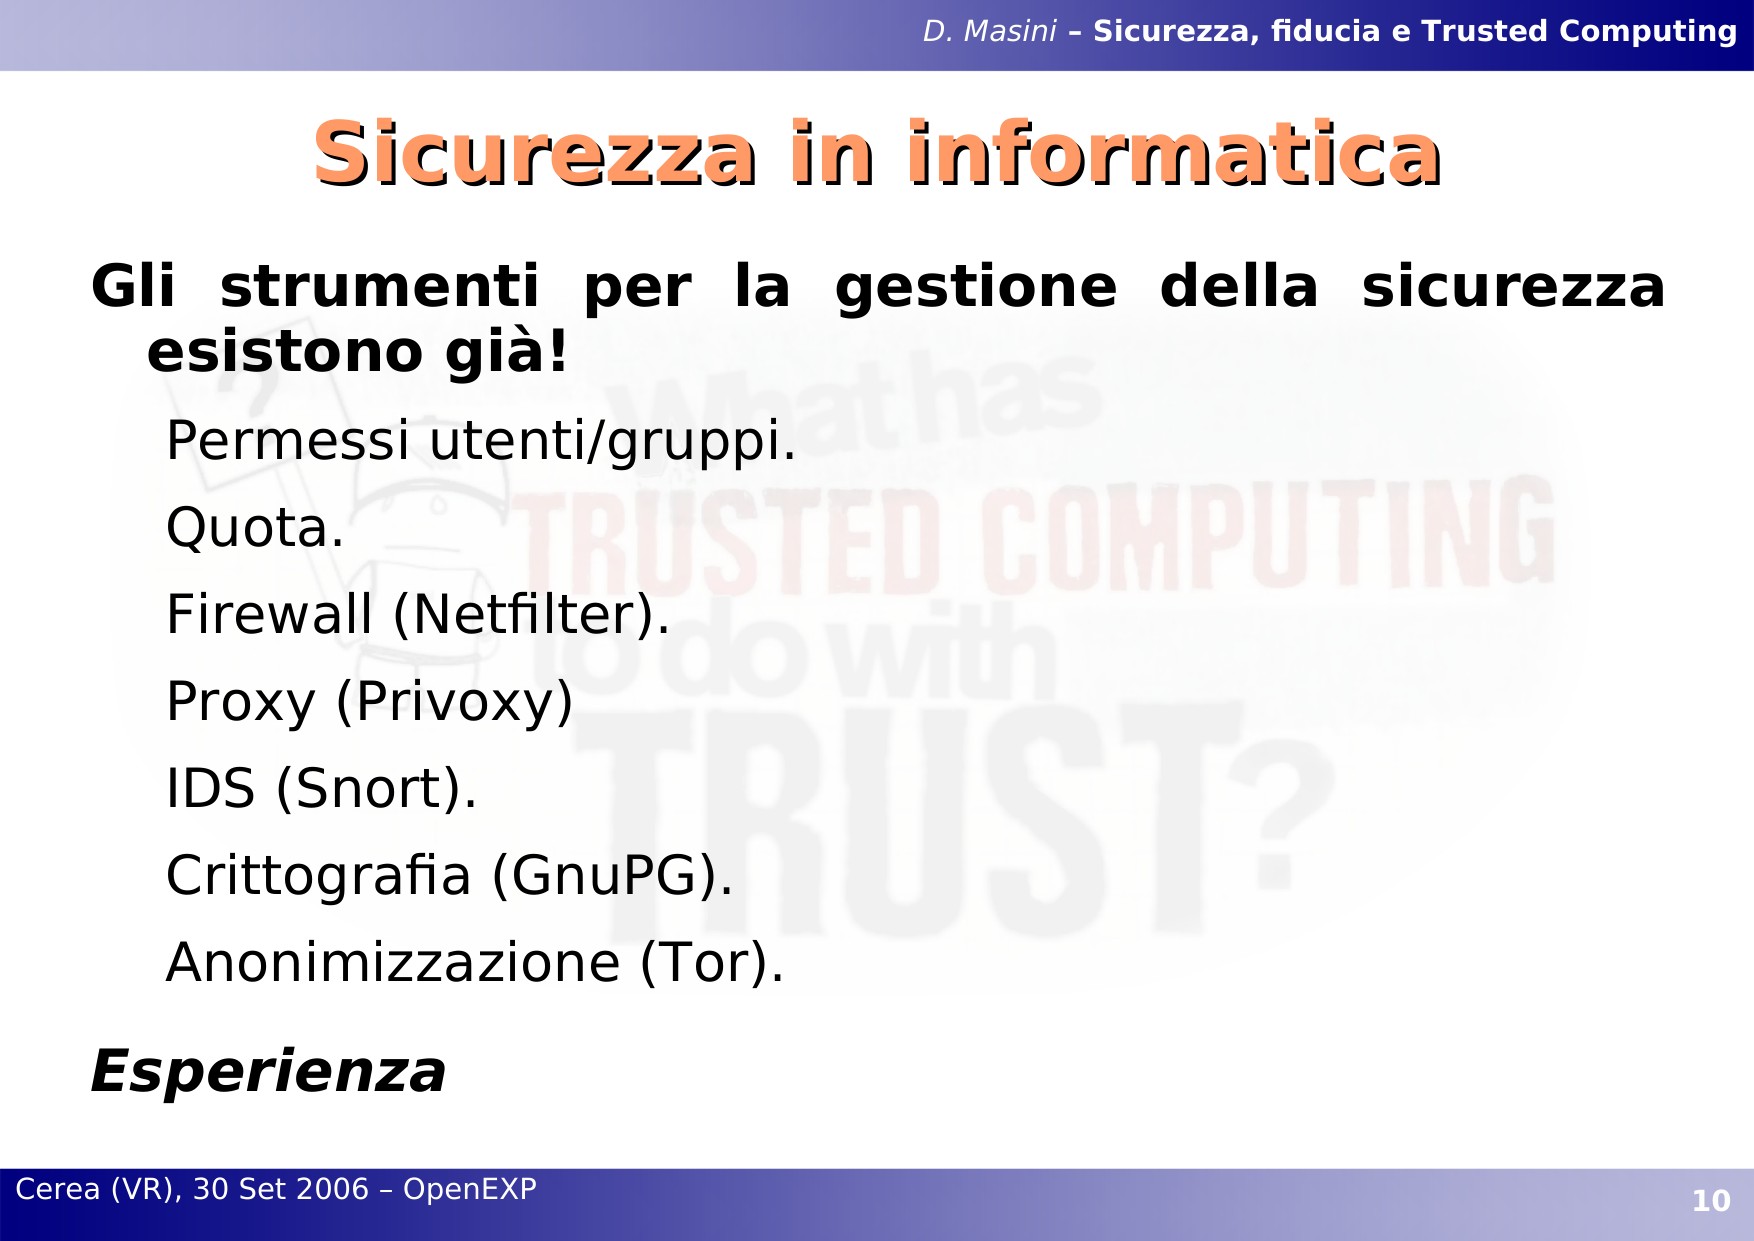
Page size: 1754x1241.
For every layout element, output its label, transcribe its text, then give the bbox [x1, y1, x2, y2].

text_box <numero> [1641, 1185, 1732, 1223]
text_box Cerea (VR), 30 Set 2006 – OpenEXP [0, 1175, 1314, 1234]
title Sicurezza in informatica [87, 49, 1667, 257]
picture [0, 0, 1754, 1241]
list Gli strumenti per la gestione della sicurezza esistono già! Permessi utenti/gruppi. Quota. Firewall (Netfilter). Proxy (Privoxy) IDS (Snort). Crittografia (GnuPG). Anonimizzazione (Tor). Esperienza [90, 254, 1669, 1108]
text_box D. Masini – Sicurezza, fiducia e Trusted Computing [602, 7, 1754, 63]
